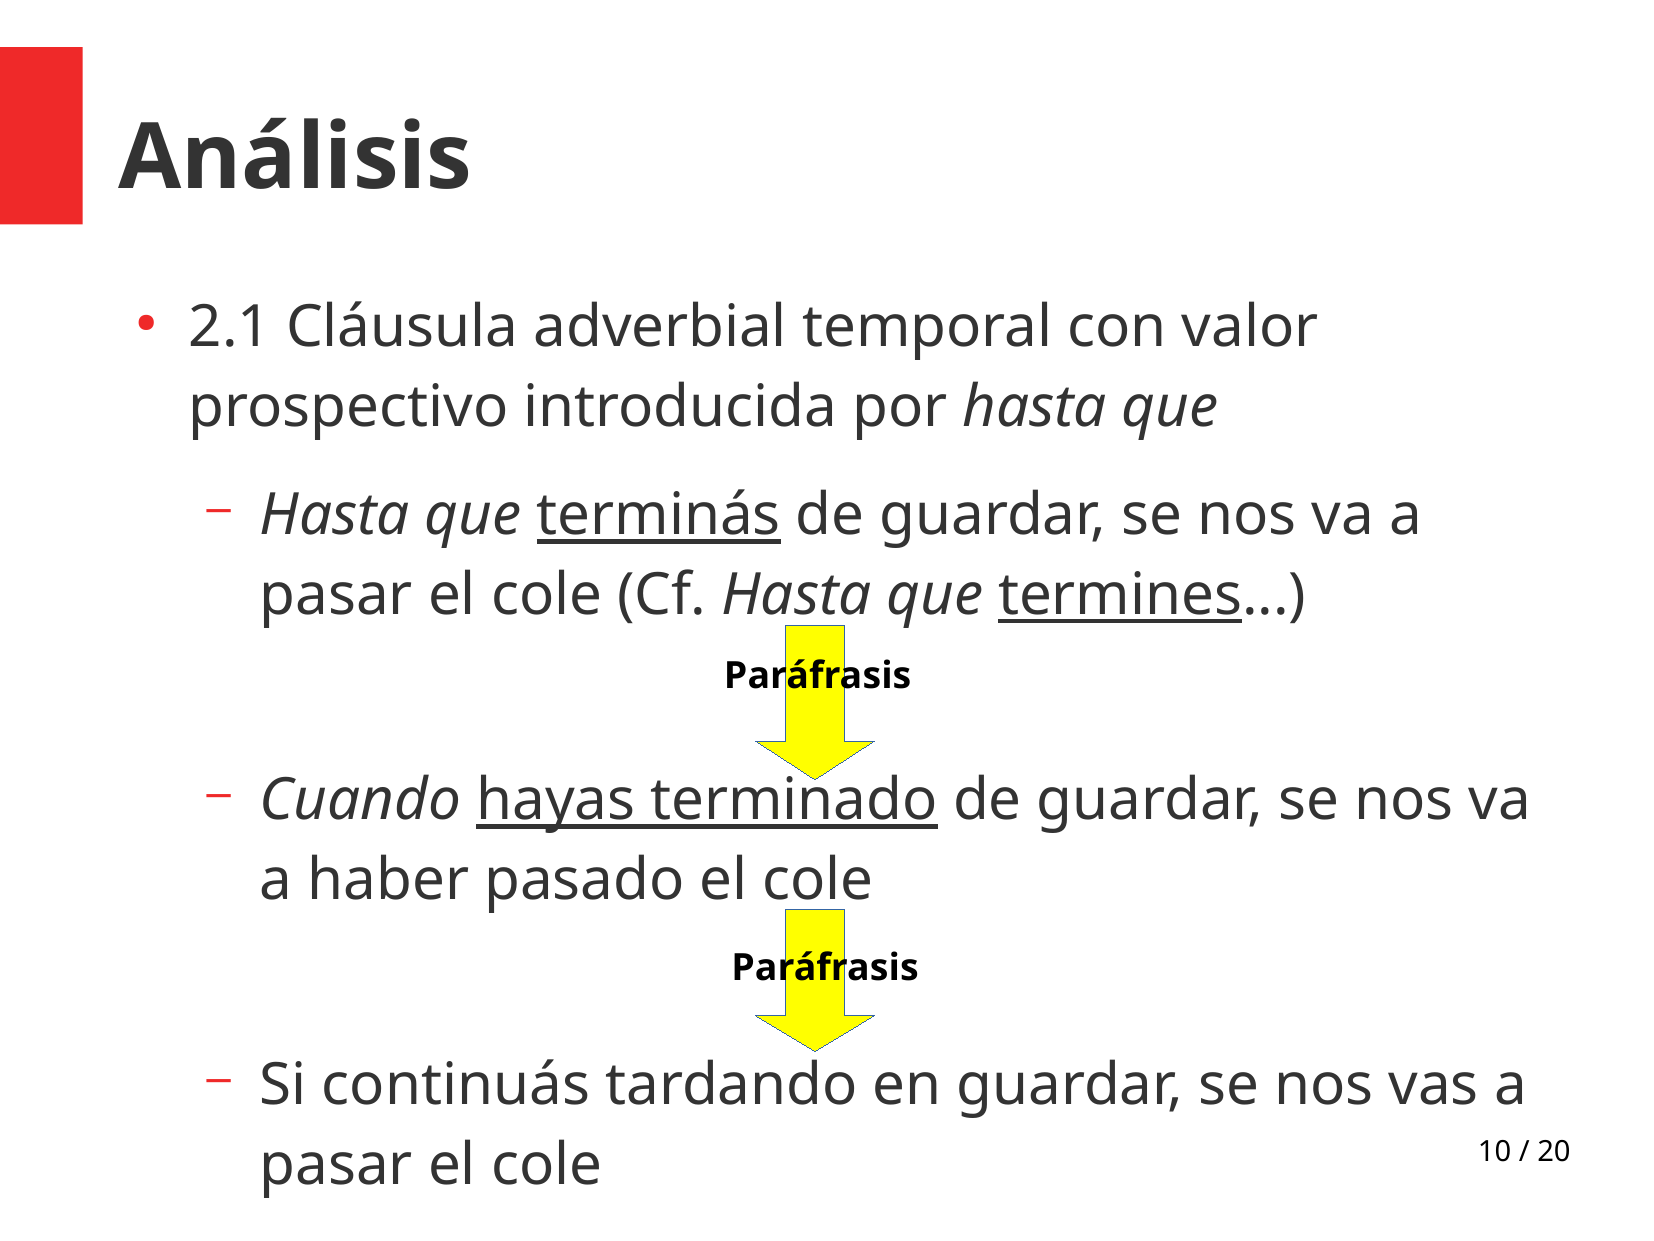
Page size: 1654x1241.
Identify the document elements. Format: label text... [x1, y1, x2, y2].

text_box Paráfrasis [685, 933, 957, 999]
text_box [785, 909, 845, 933]
text_box [785, 625, 845, 641]
text_box Paráfrasis [677, 641, 950, 708]
list 2.1 Cláusula adverbial temporal con valor prospectivo introducida por hasta que Hasta que terminás de guardar, se nos va a pasar el cole (Cf. Hasta que termines...) Cuando hayas terminado de guardar, se nos va a haber pasado el cole Si continuás tardando en guardar, se nos vas a pasar el cole [118, 284, 1536, 1004]
text_box [755, 708, 875, 780]
text_box [755, 999, 875, 1052]
title Análisis [118, 49, 1571, 257]
